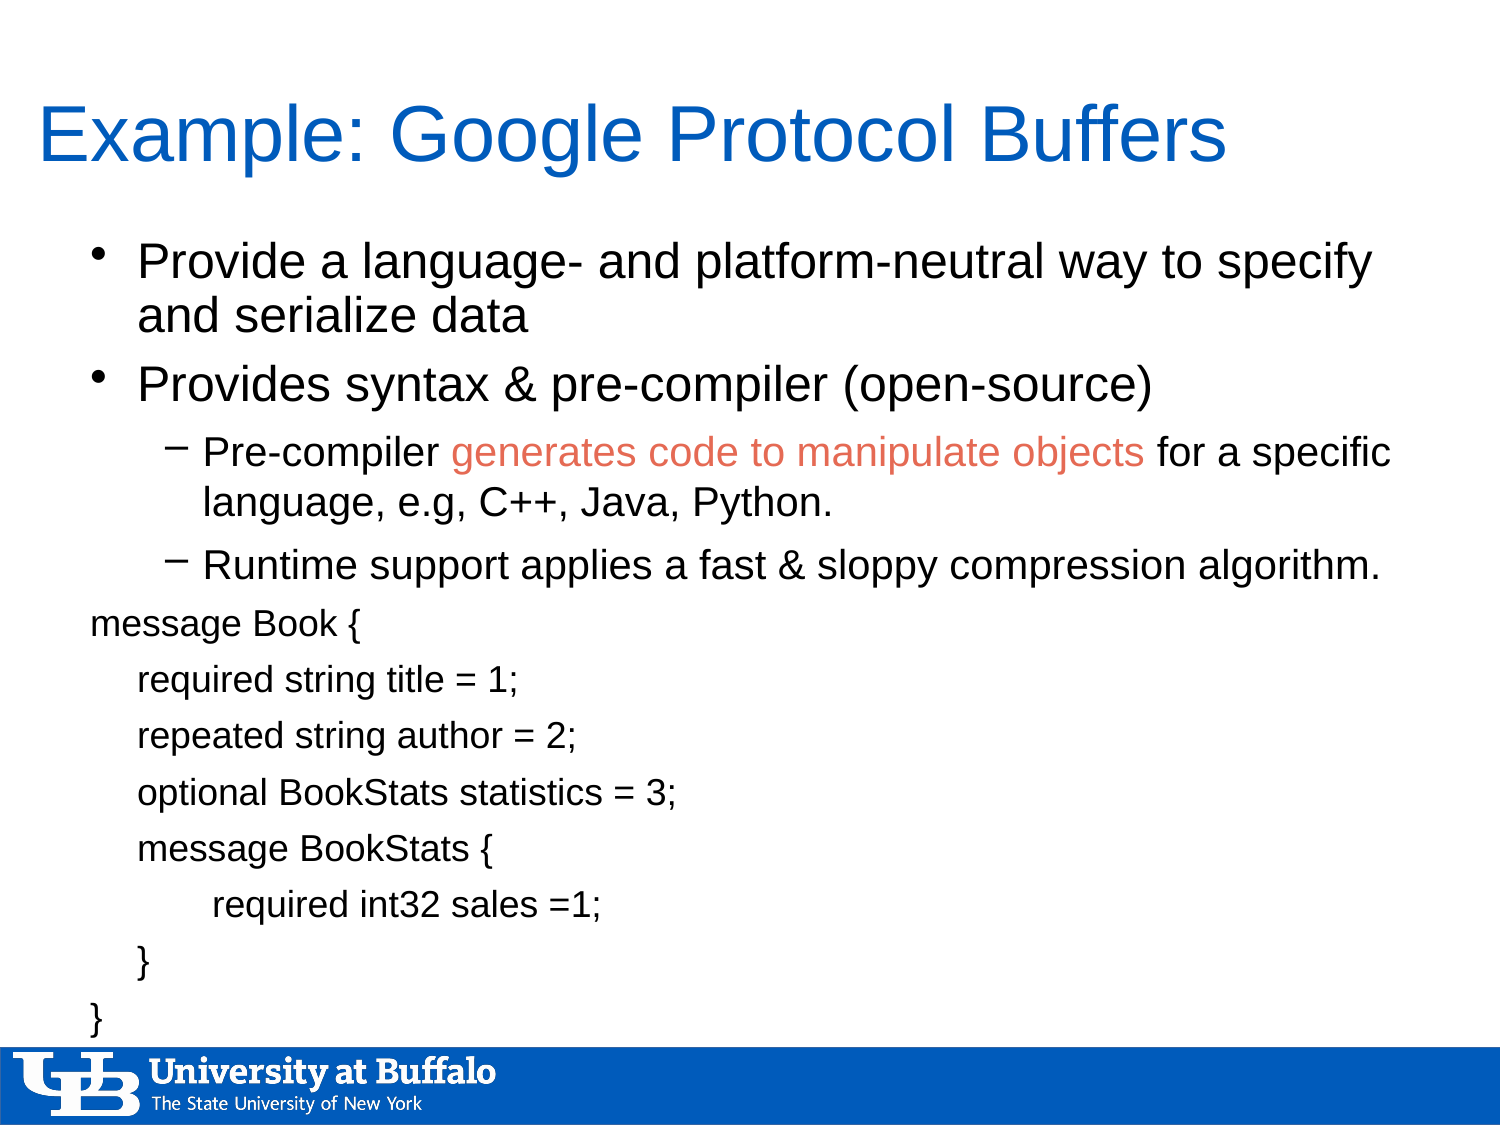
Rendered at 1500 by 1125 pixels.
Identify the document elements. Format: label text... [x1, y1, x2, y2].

list Provide a language- and platform-neutral way to specify and serialize data Provides syntax & pre-compiler (open-source) Pre-compiler generates code to manipulate objects for a specific language, e.g, C++, Java, Python. Runtime support applies a fast & sloppy compression algorithm. message Book { required string title = 1; repeated string author = 2; optional BookStats statistics = 3; message BookStats { required int32 sales =1; } } [75, 227, 1425, 881]
picture [13, 1052, 496, 1116]
title Example: Google Protocol Buffers [37, 40, 1388, 228]
